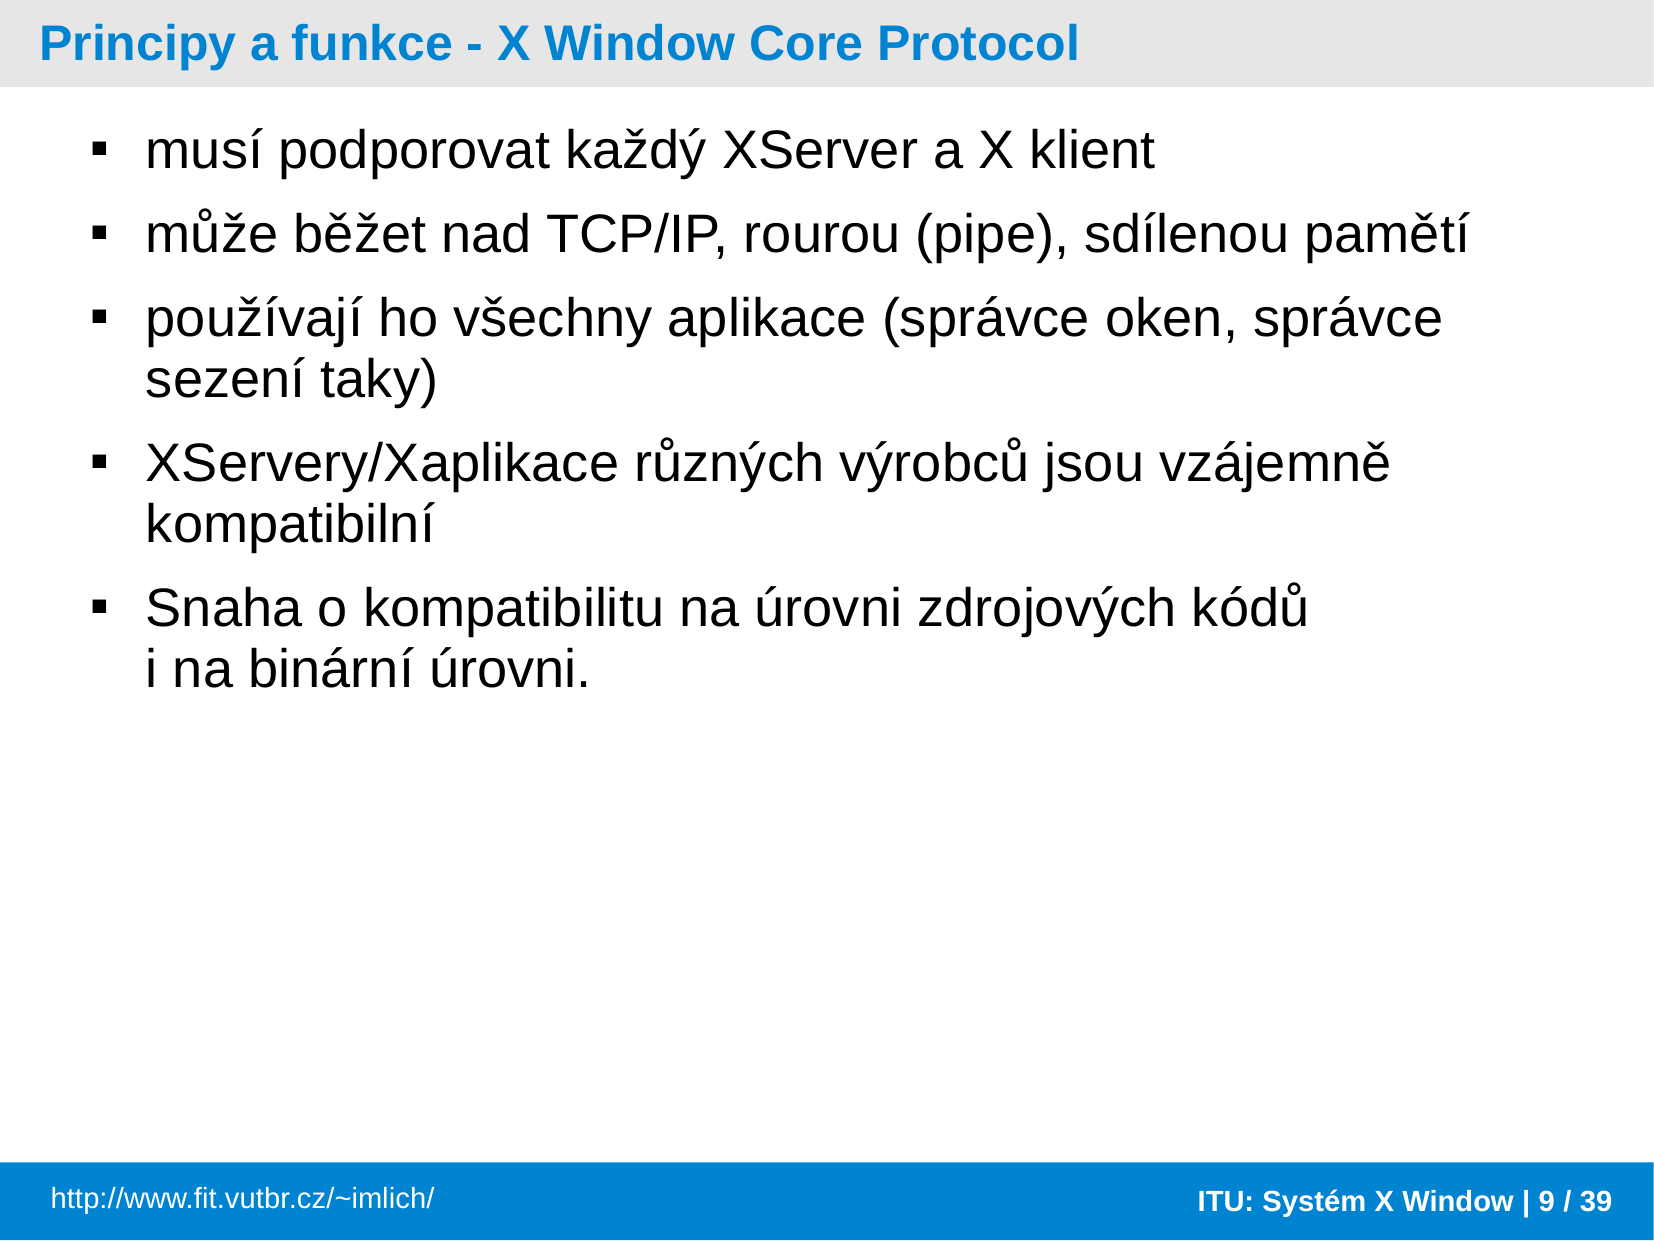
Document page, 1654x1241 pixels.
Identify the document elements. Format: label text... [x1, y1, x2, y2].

list musí podporovat každý XServer a X klient může běžet nad TCP/IP, rourou (pipe), sdílenou pamětí používají ho všechny aplikace (správce oken, správce sezení taky) XServery/Xaplikace různých výrobců jsou vzájemně kompatibilní Snaha o kompatibilitu na úrovni zdrojových kódů i na binární úrovni. [75, 119, 1564, 1111]
title Principy a funkce - X Window Core Protocol [39, 0, 1615, 148]
